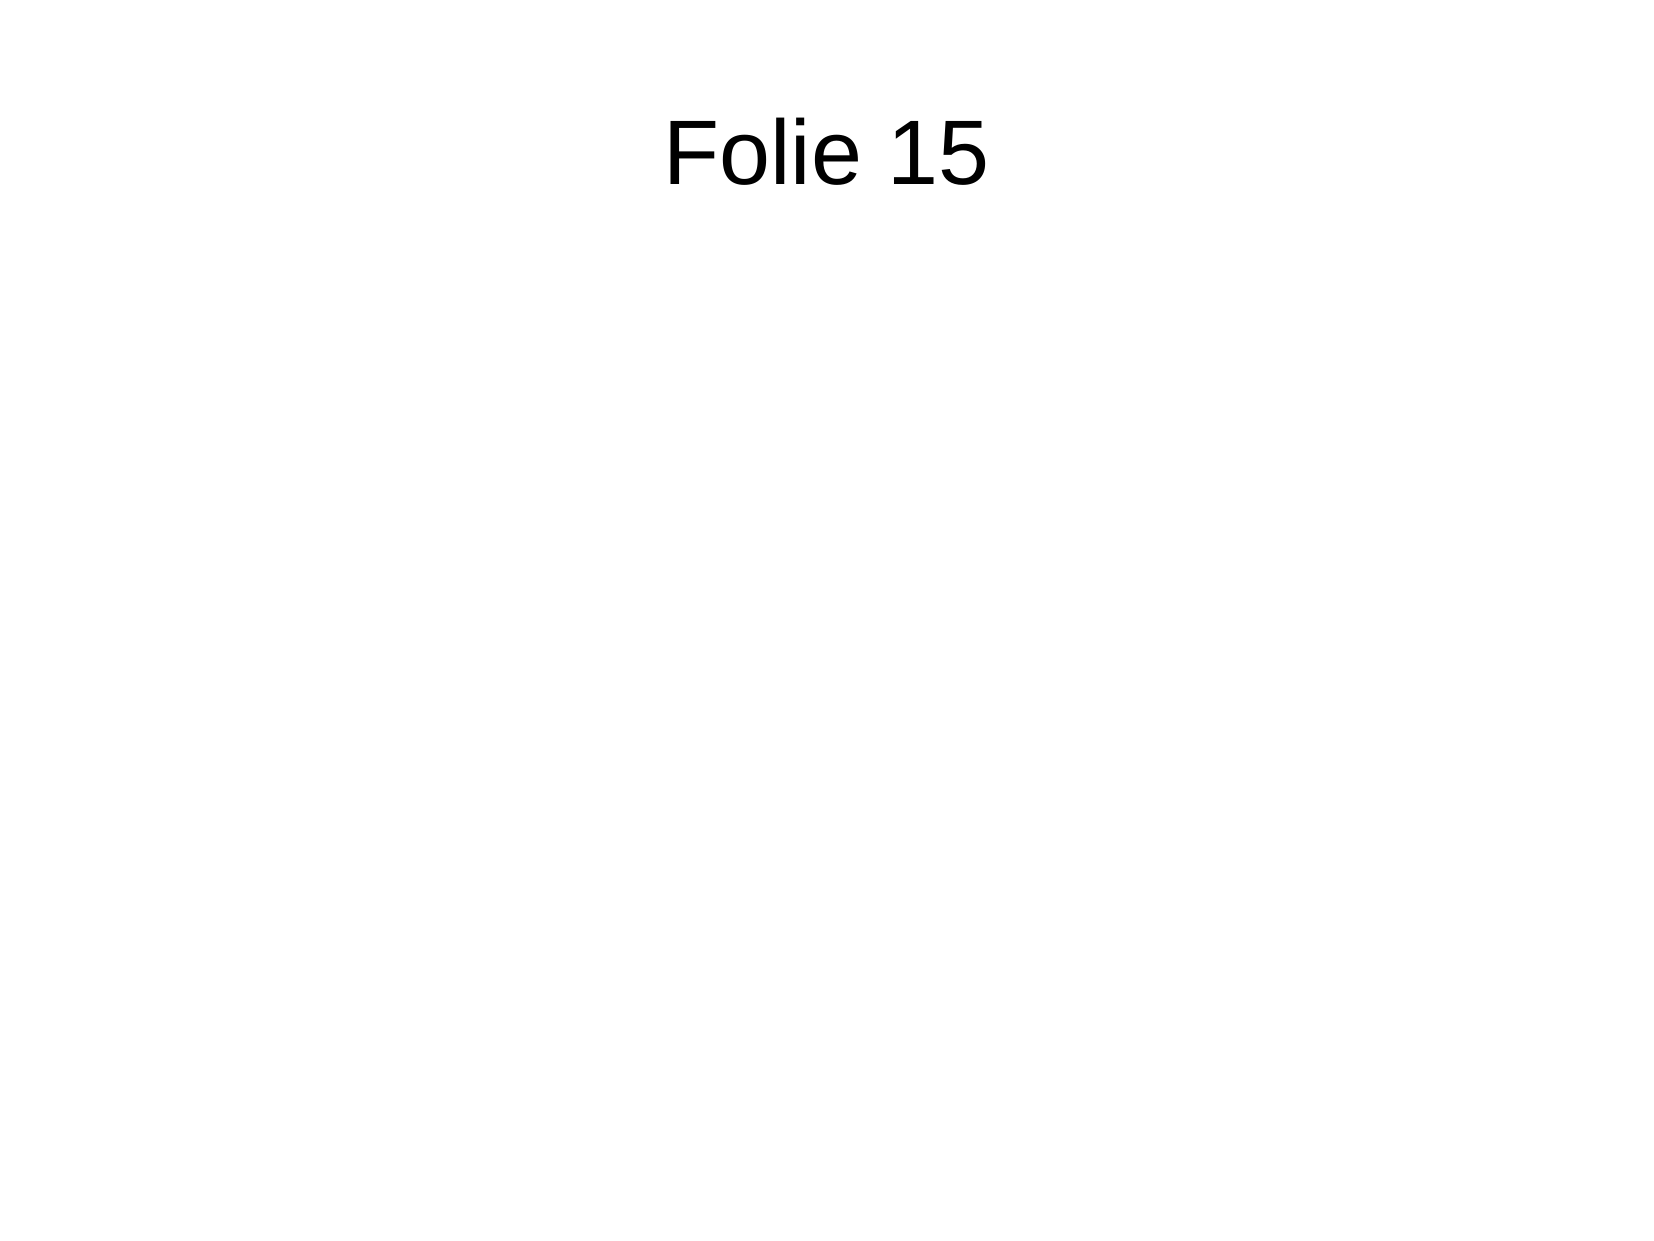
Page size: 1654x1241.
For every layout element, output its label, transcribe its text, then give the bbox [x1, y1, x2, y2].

title Folie 15 [82, 49, 1571, 257]
